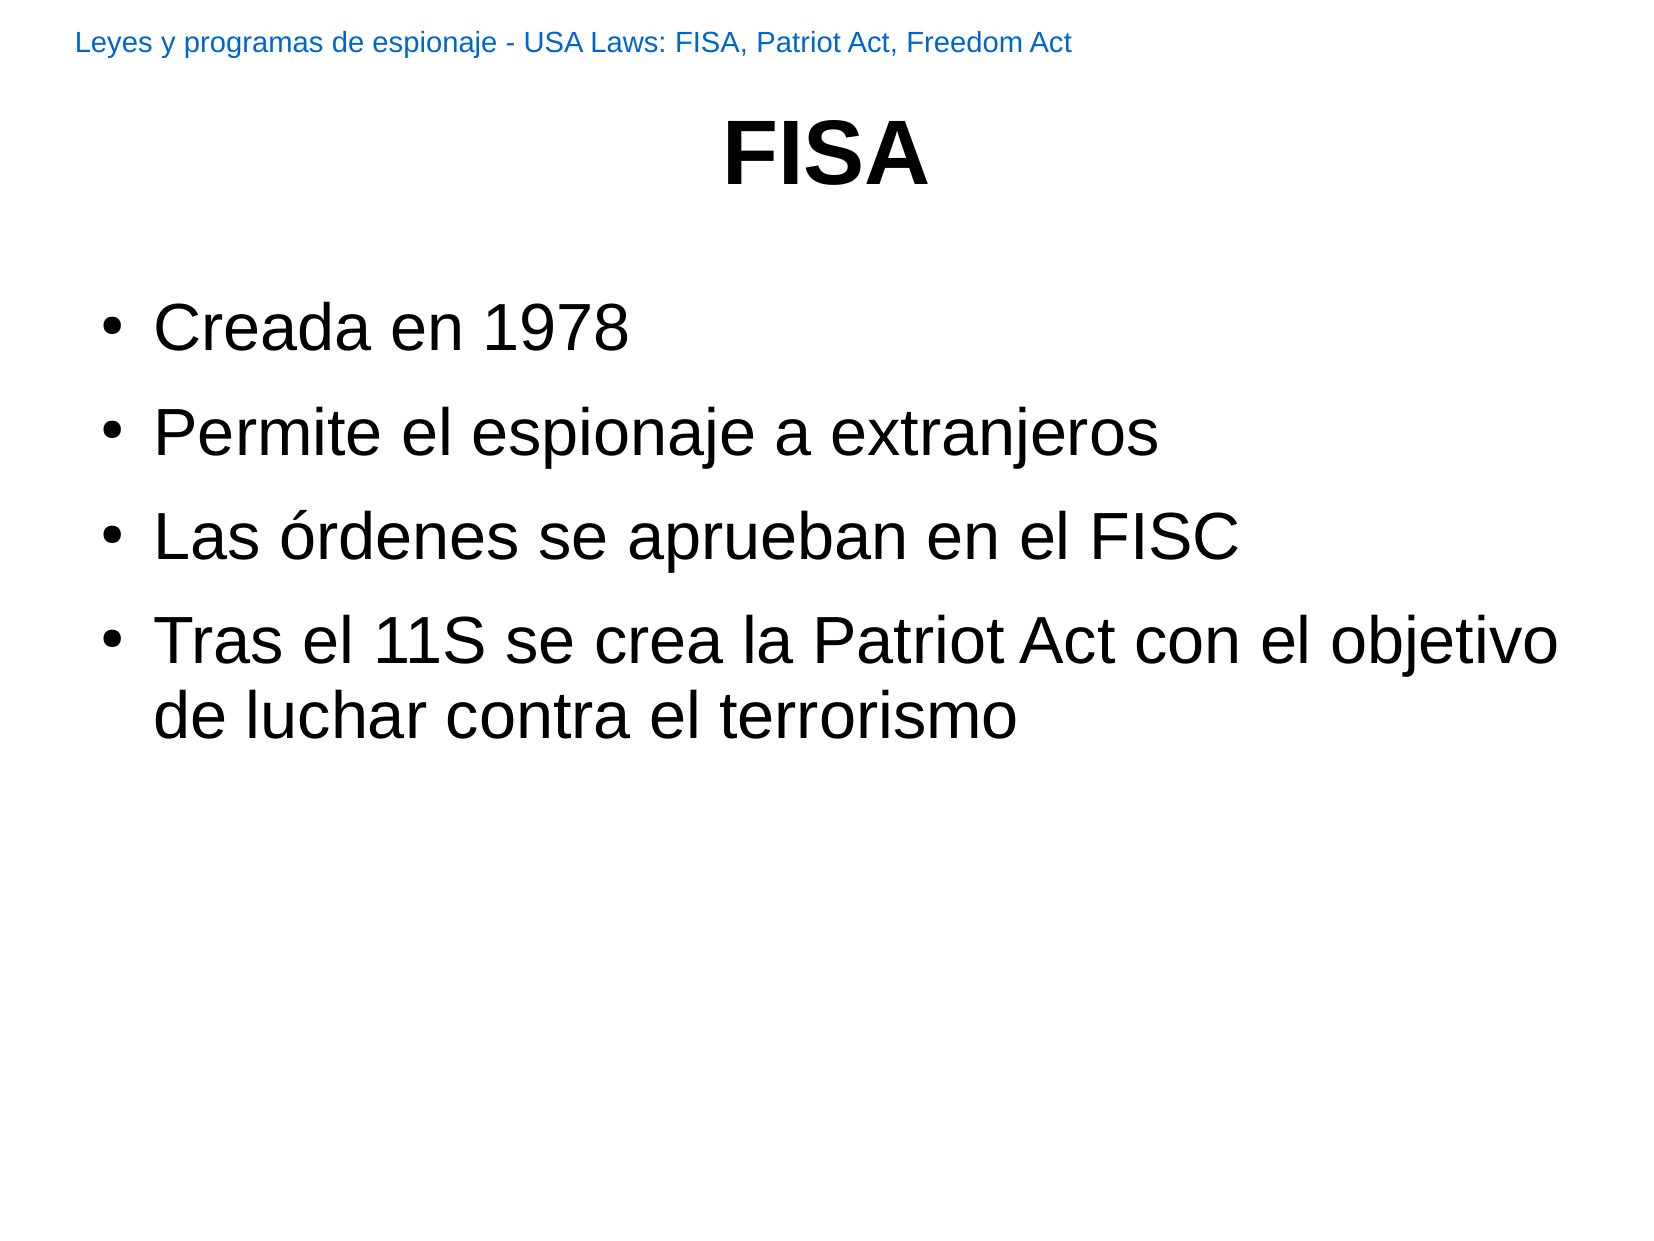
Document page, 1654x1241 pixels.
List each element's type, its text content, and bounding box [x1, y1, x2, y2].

list Creada en 1978 Permite el espionaje a extranjeros Las órdenes se aprueban en el FISC Tras el 11S se crea la Patriot Act con el objetivo de luchar contra el terrorismo [82, 290, 1571, 1010]
title FISA [82, 49, 1571, 257]
text_box Leyes y programas de espionaje - USA Laws: FISA, Patriot Act, Freedom Act [60, 18, 1141, 99]
